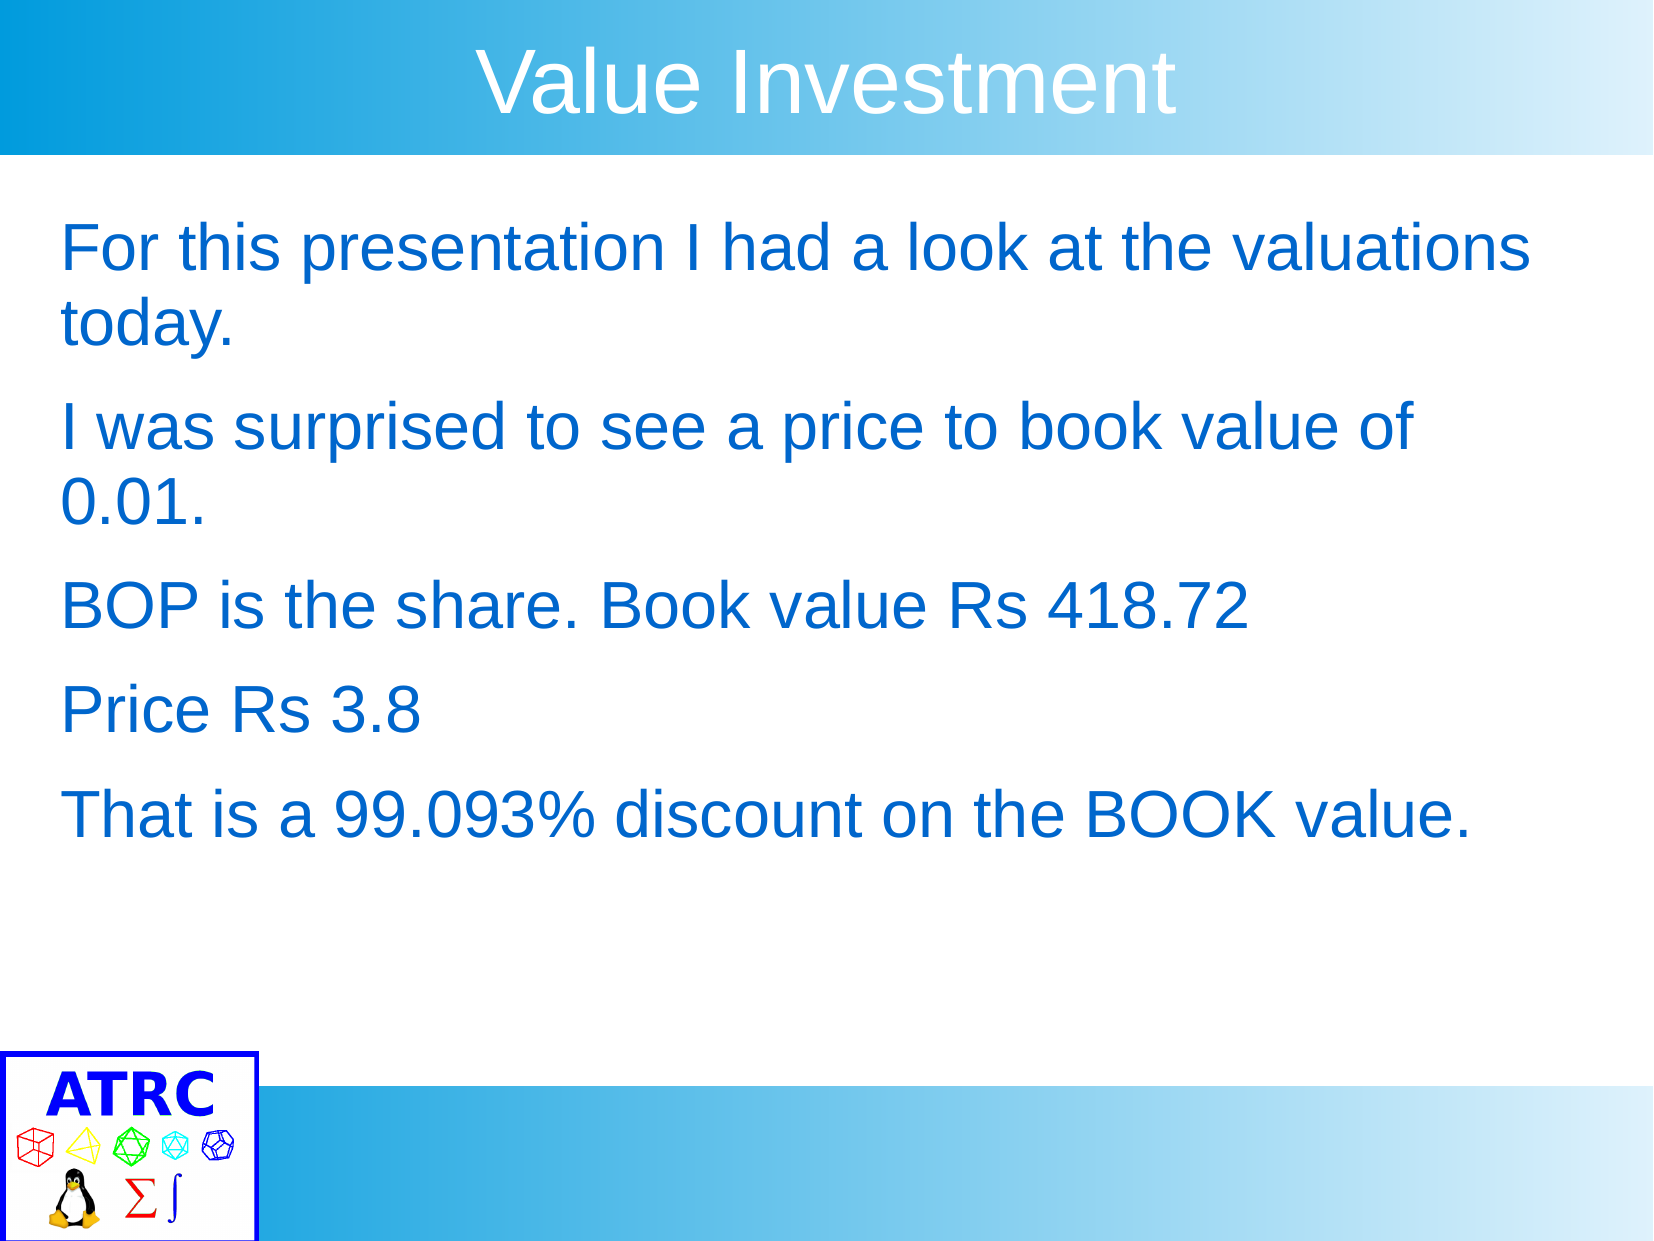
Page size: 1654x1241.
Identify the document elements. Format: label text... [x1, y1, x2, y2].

picture [0, 1051, 259, 1241]
list For this presentation I had a look at the valuations today. I was surprised to see a price to book value of 0.01. BOP is the share. Book value Rs 418.72 Price Rs 3.8 That is a 99.093% discount on the BOOK value. [60, 210, 1549, 930]
title Value Investment [82, 30, 1571, 135]
